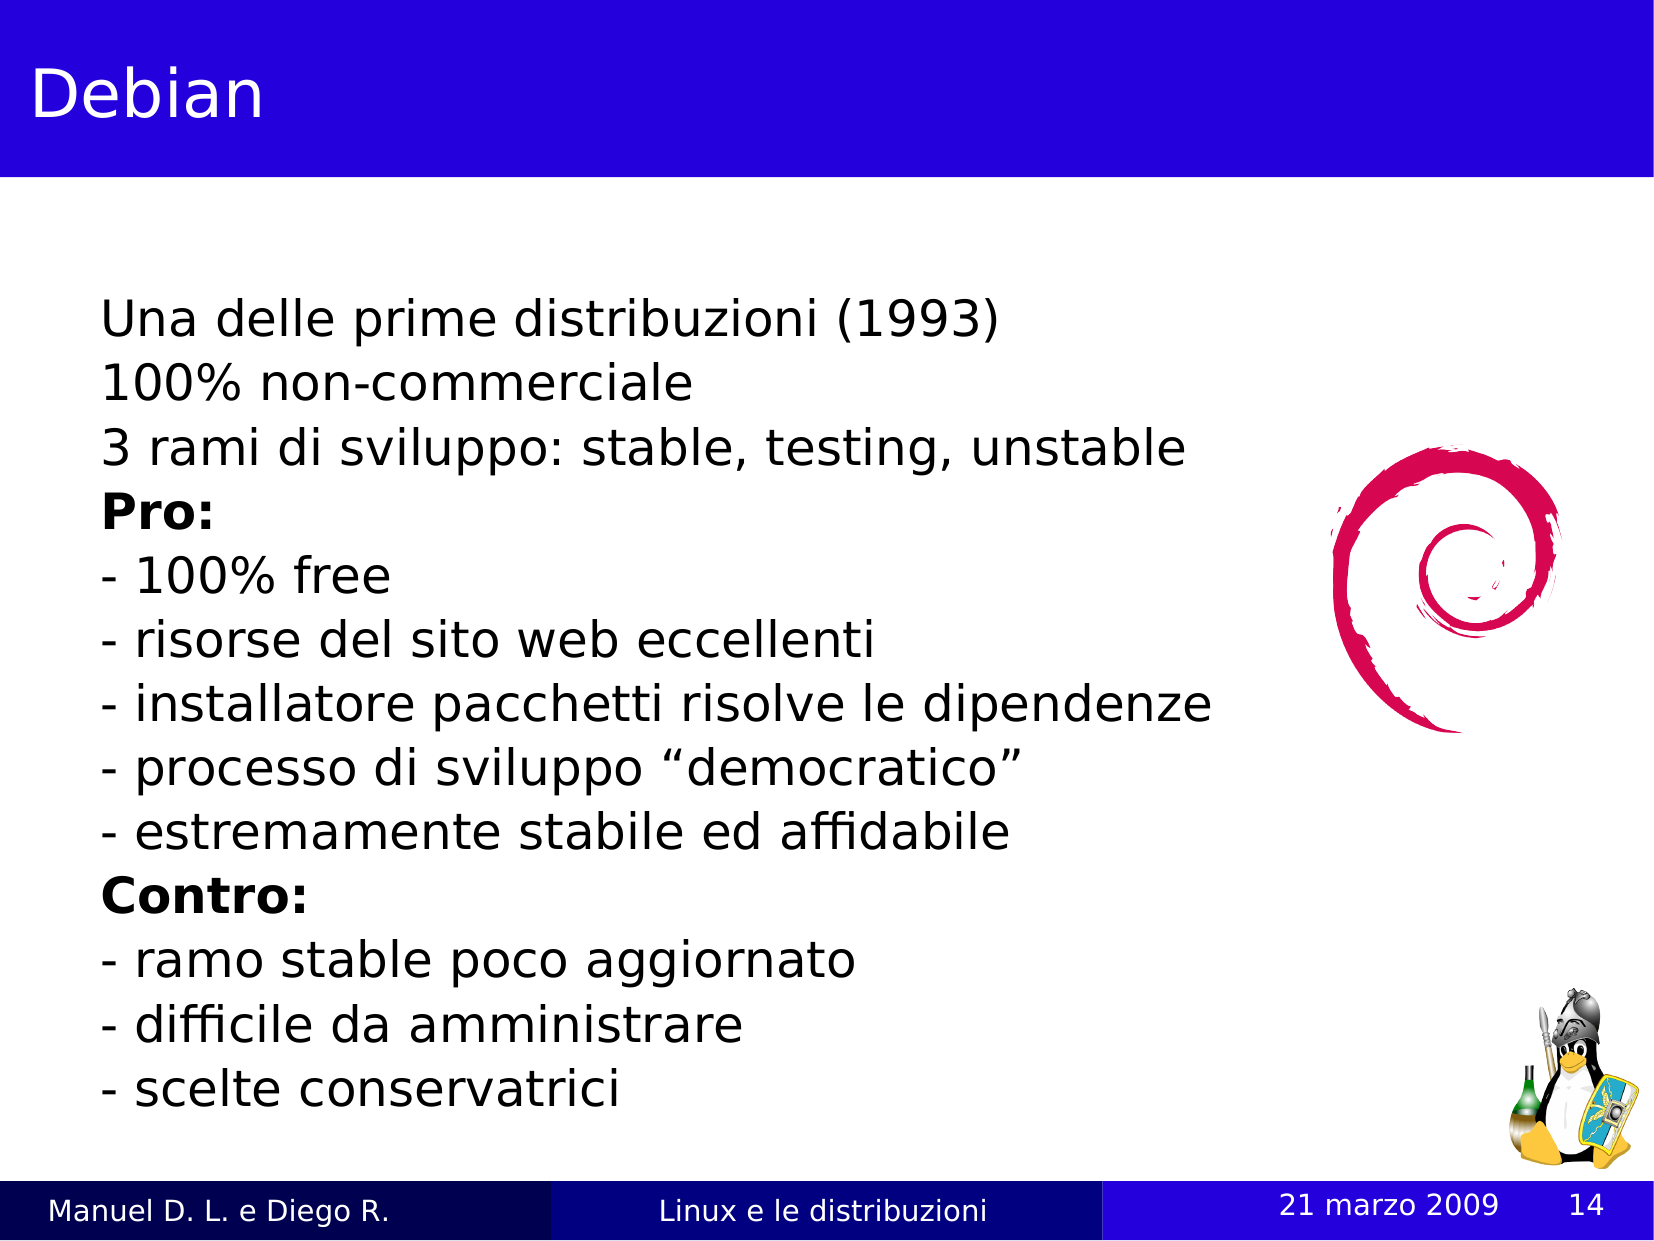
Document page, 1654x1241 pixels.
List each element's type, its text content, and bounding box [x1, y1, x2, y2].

picture [1328, 442, 1565, 735]
list Una delle prime distribuzioni (1993) 100% non-commerciale 3 rami di sviluppo: stable, testing, unstable Pro: - 100% free - risorse del sito web eccellenti - installatore pacchetti risolve le dipendenze - processo di sviluppo “democratico” - estremamente stabile ed affidabile Contro: - ramo stable poco aggiornato - difficile da amministrare - scelte conservatrici [82, 290, 1571, 1119]
title Debian [29, 0, 1518, 198]
picture [1509, 988, 1639, 1169]
